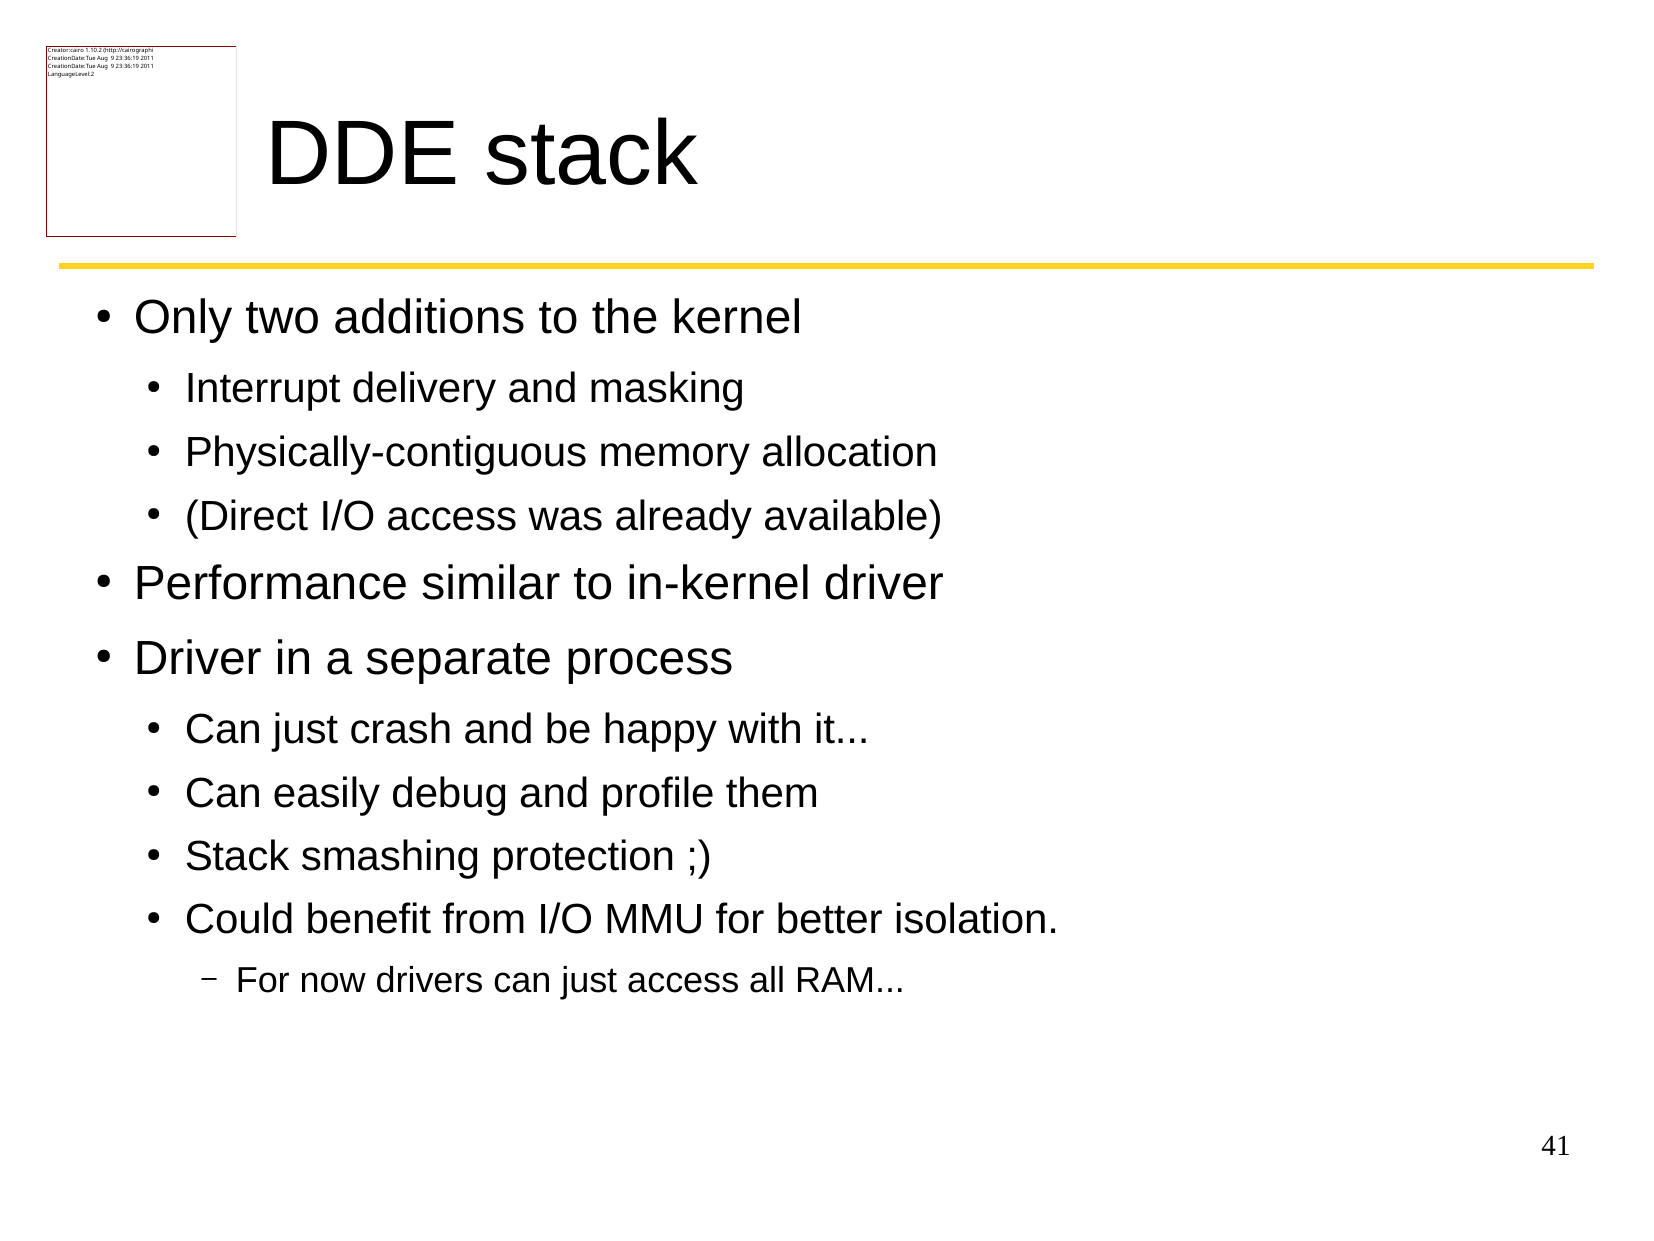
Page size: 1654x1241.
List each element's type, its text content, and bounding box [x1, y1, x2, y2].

list Only two additions to the kernel Interrupt delivery and masking Physically-contiguous memory allocation (Direct I/O access was already available) Performance similar to in-kernel driver Driver in a separate process Can just crash and be happy with it... Can easily debug and profile them Stack smashing protection ;) Could benefit from I/O MMU for better isolation. For now drivers can just access all RAM... [82, 290, 1571, 1010]
title DDE stack [265, 49, 1571, 257]
